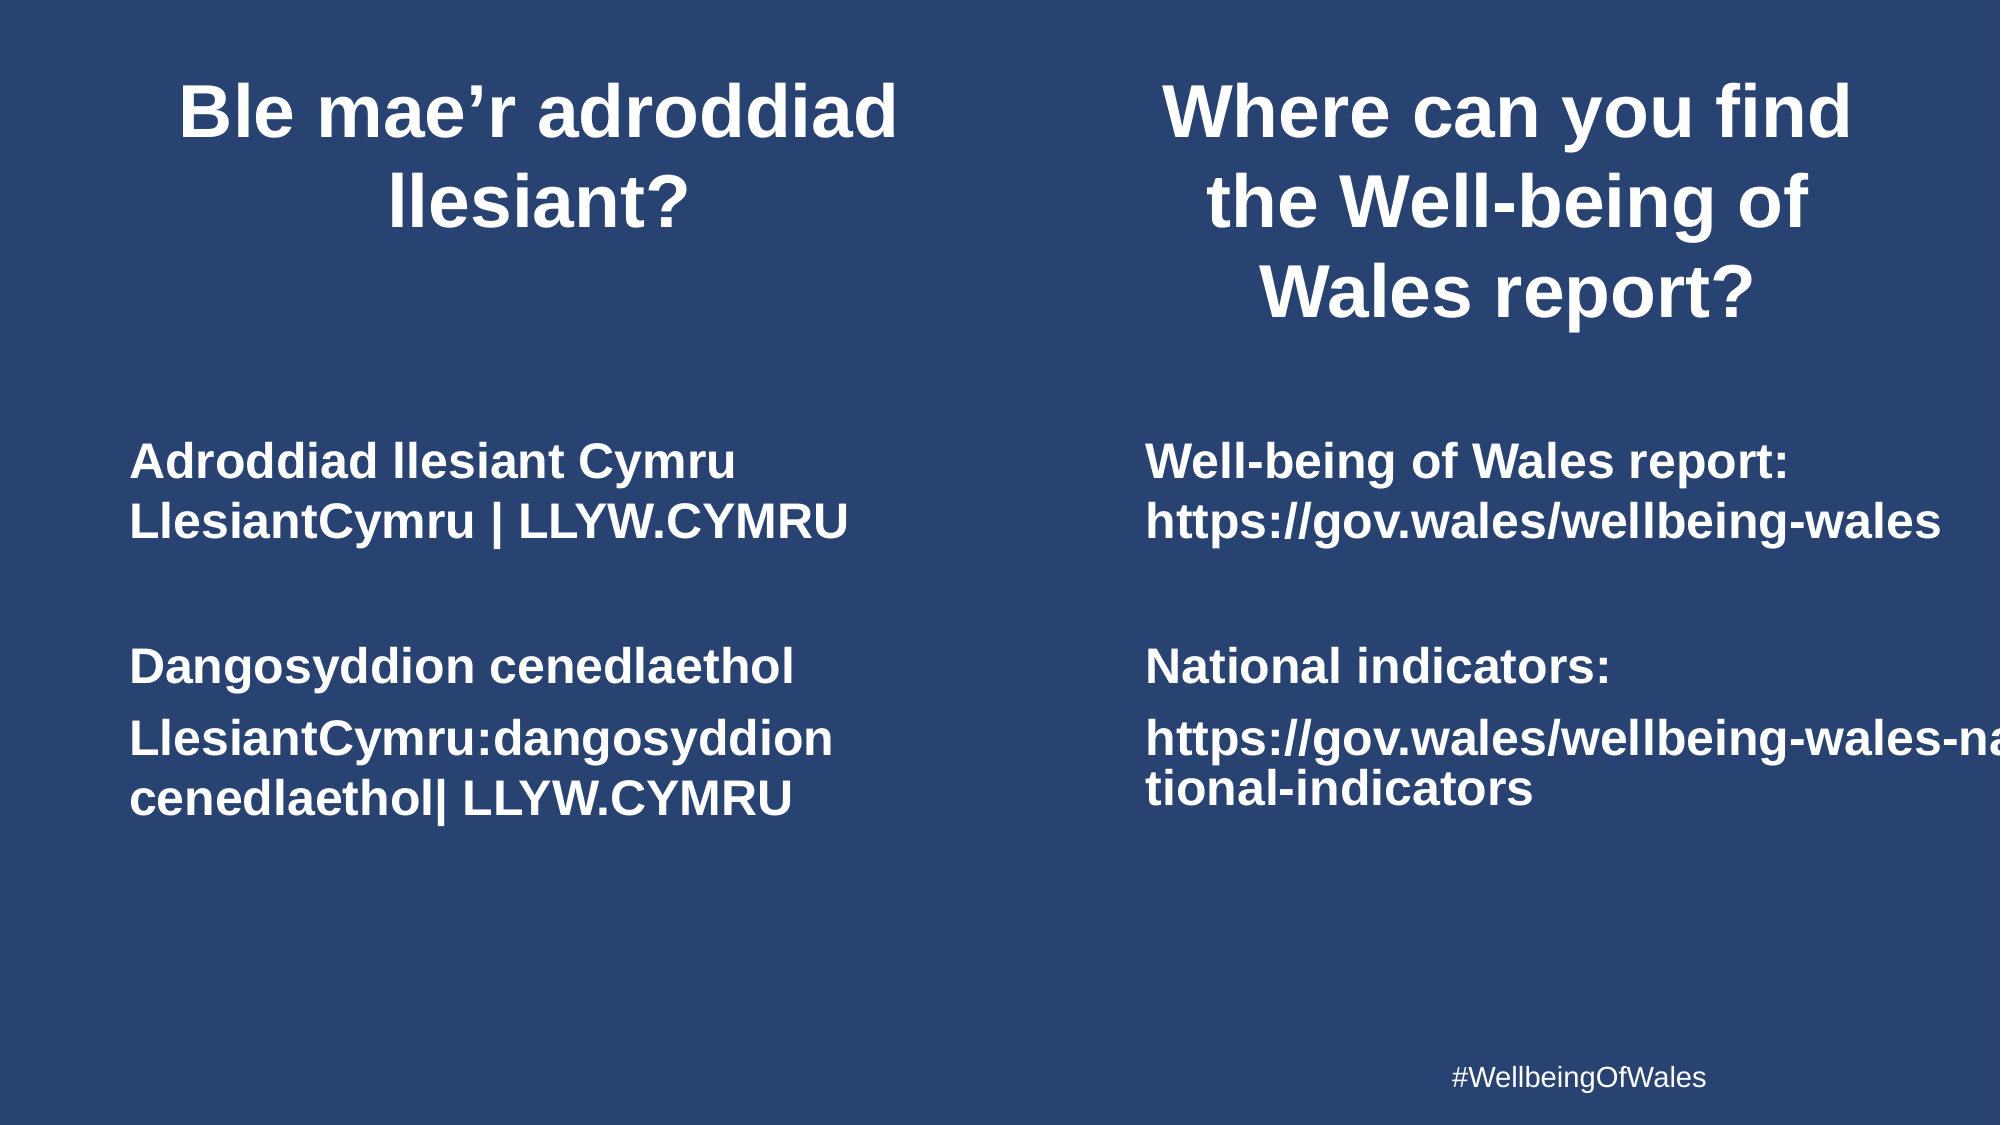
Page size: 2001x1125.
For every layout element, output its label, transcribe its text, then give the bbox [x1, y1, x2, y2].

text_box Well-being of Wales report: https://gov.wales/wellbeing-wales National indicators: https://gov.wales/wellbeing-wales-national-indicators [1131, 421, 2000, 773]
text_box #WellbeingOfWales [1437, 1050, 1734, 1101]
text_box Ble mae’r adroddiad llesiant? [149, 54, 930, 252]
text_box Adroddiad llesiant Cymru Llesiant Cymru | LLYW.CYMRU Dangosyddion cenedlaethol Llesiant Cymru: dangosyddion cenedlaethol | LLYW.CYMRU [114, 421, 1024, 833]
title Where can you find the Well-being of Wales report? [1118, 54, 1898, 343]
